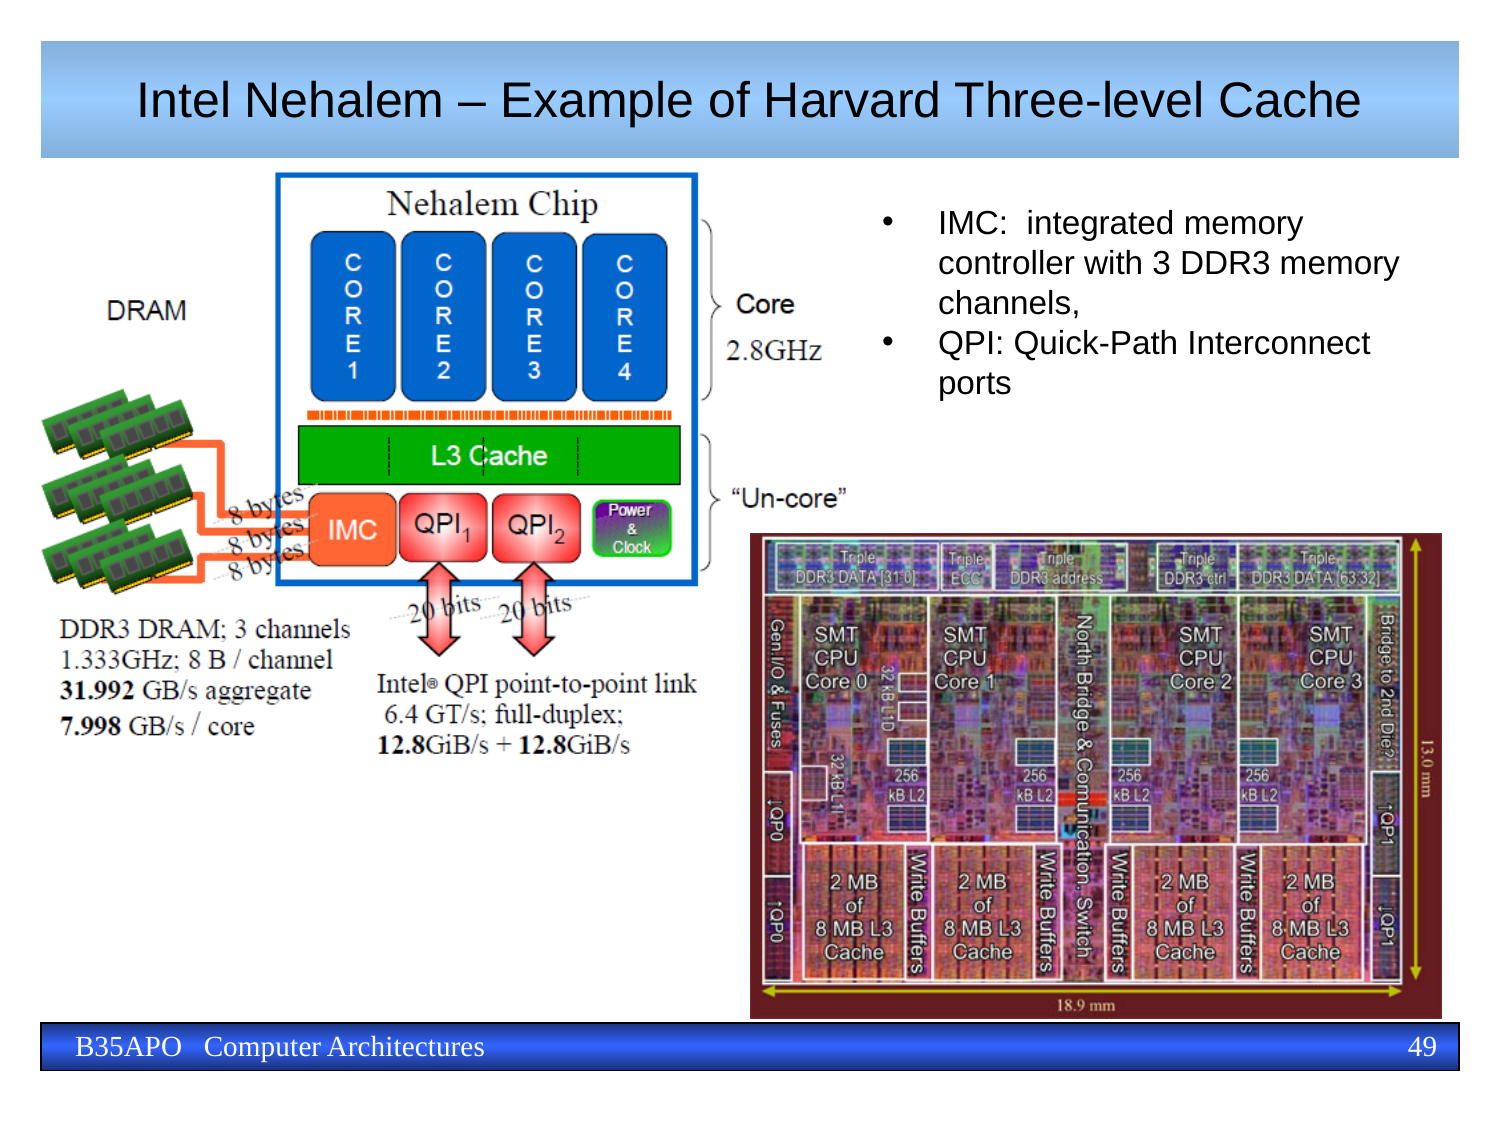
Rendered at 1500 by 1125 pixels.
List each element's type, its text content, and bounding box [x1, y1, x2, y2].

picture [35, 158, 859, 758]
text_box [750, 533, 1442, 1019]
title Intel Nehalem – Example of Harvard Three-level Cache [41, 41, 1459, 158]
text_box IMC: integrated memory controller with 3 DDR3 memory channels, QPI: Quick-Path Interconnect ports [867, 193, 1454, 409]
